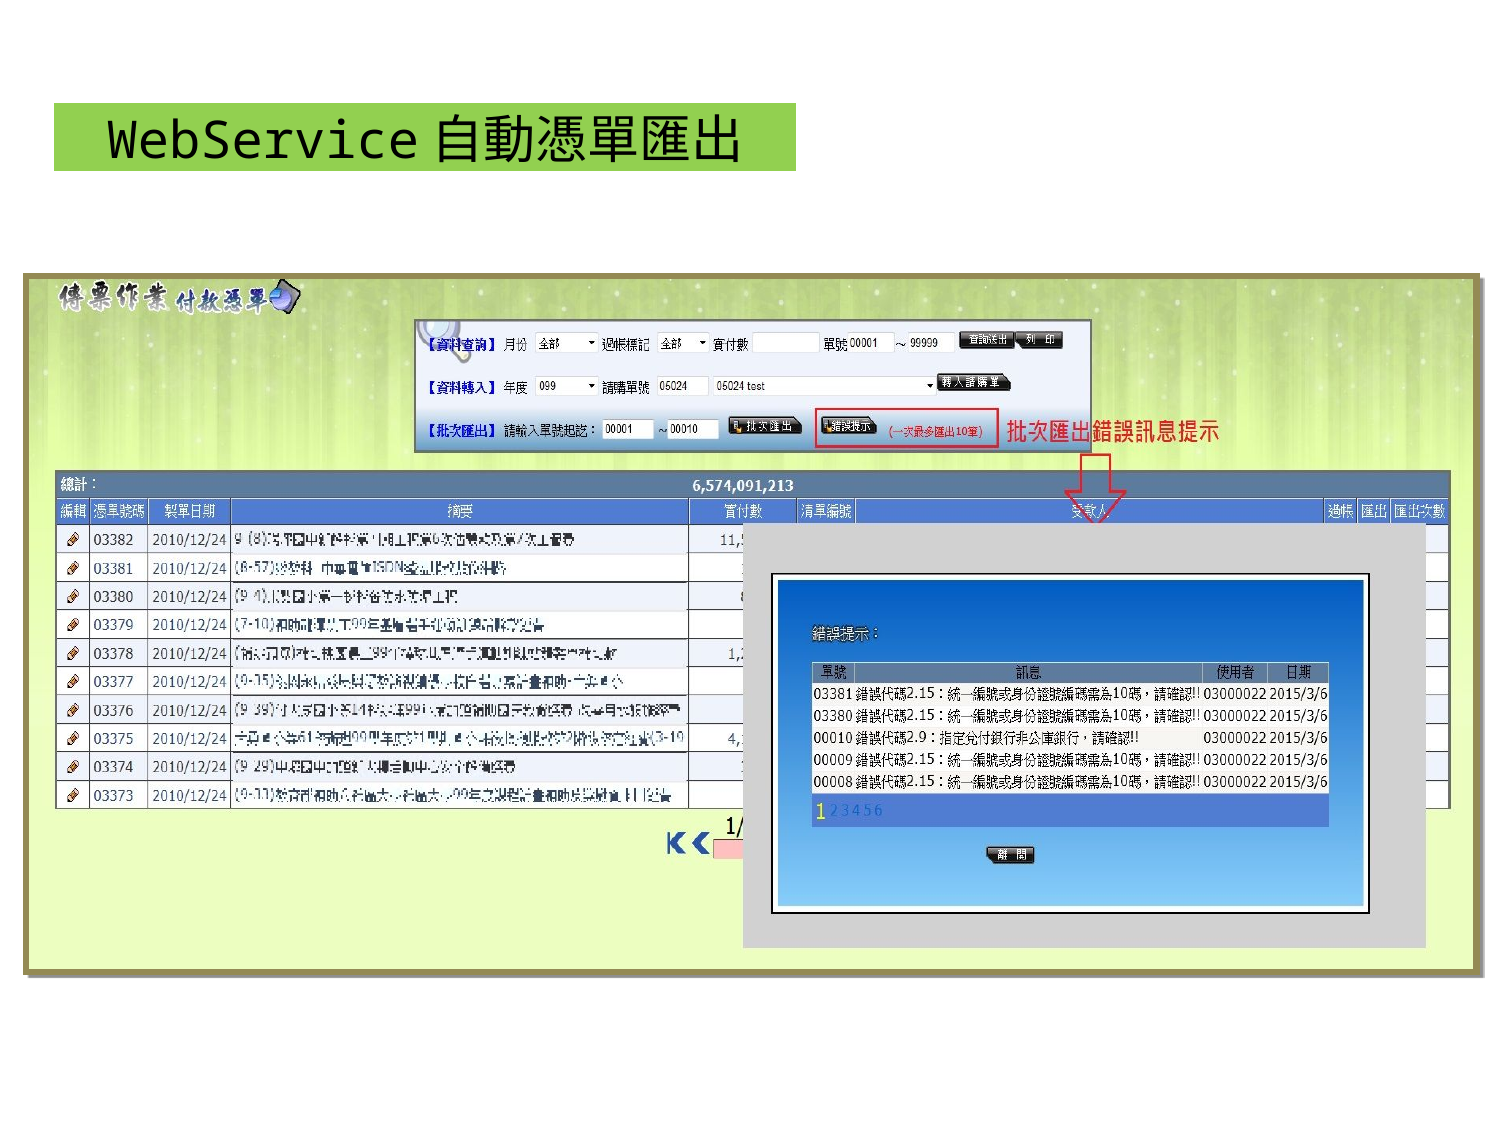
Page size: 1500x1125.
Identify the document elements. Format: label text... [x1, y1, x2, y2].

picture [29, 278, 1474, 969]
title WebService自動憑單匯出 [56, 105, 794, 170]
